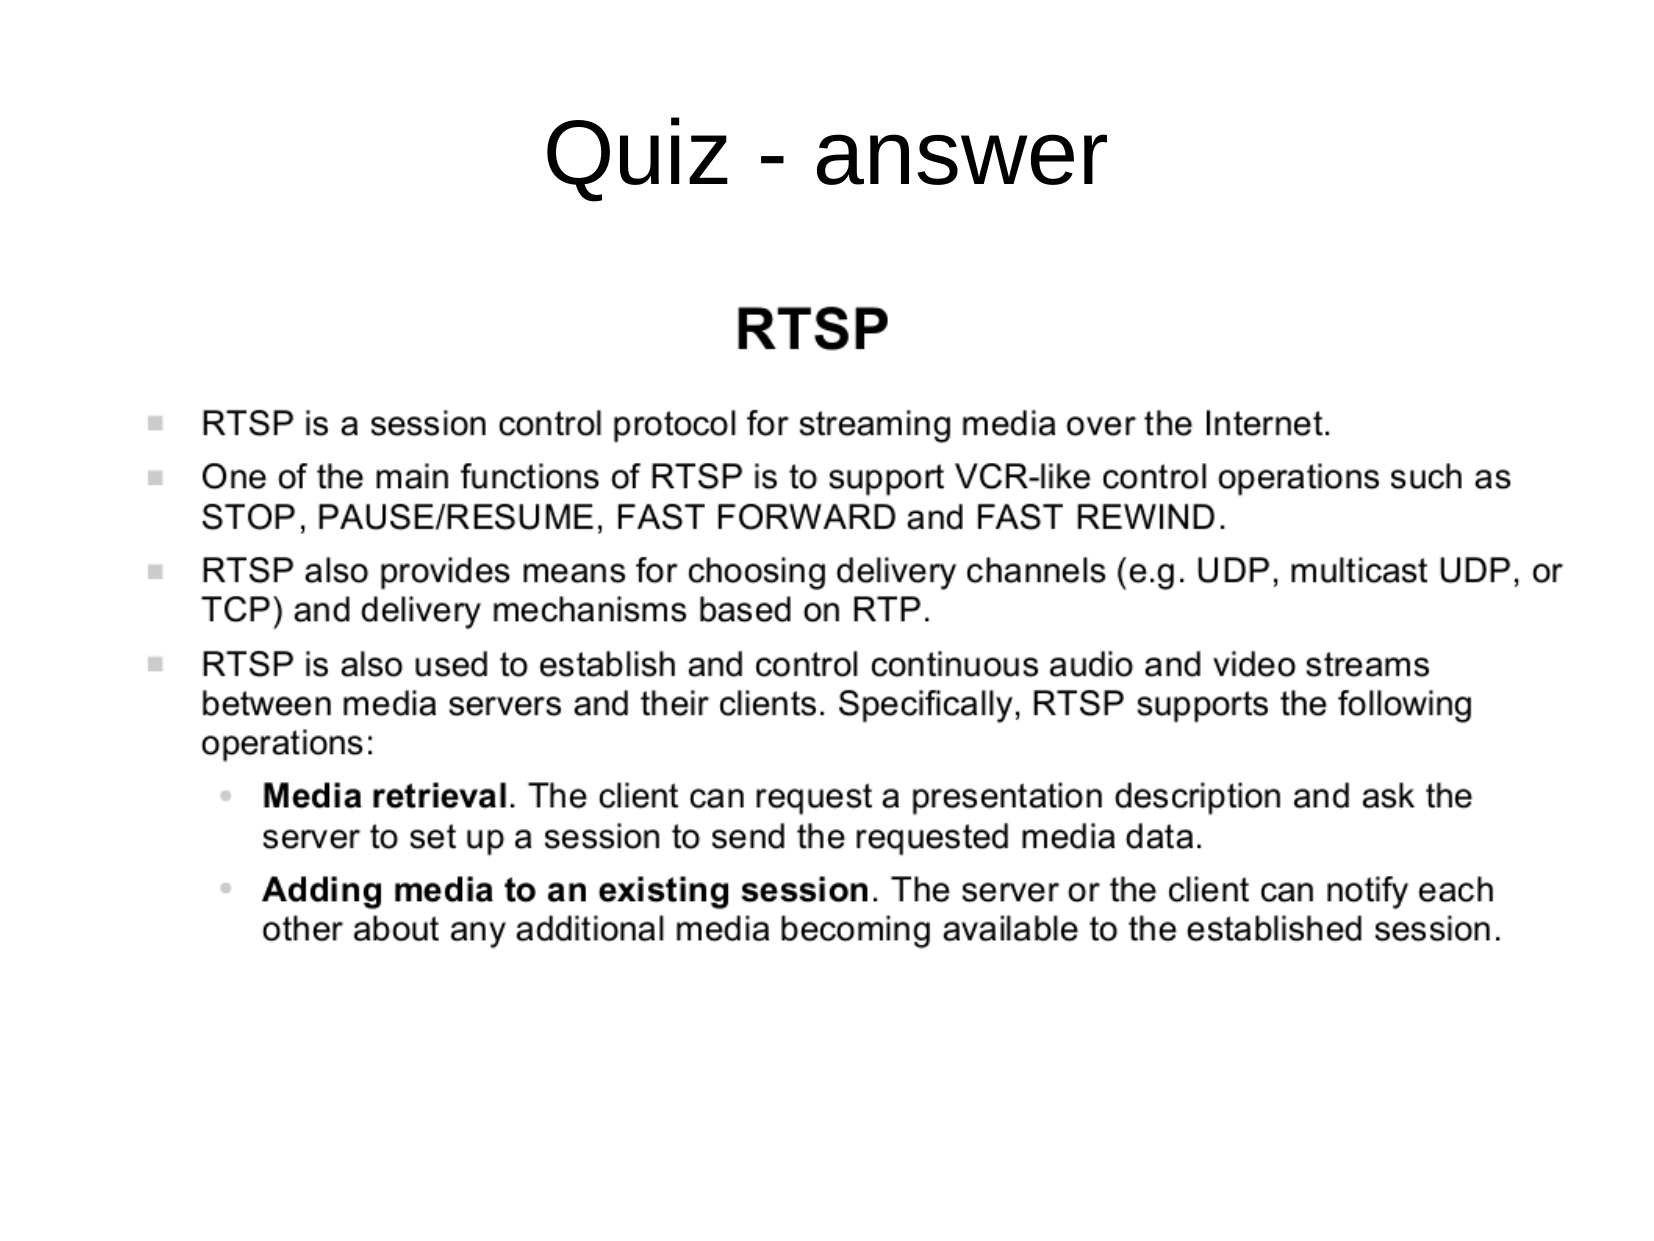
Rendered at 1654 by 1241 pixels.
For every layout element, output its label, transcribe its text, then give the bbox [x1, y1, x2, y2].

picture [95, 257, 1573, 1033]
title Quiz - answer [82, 56, 1571, 250]
